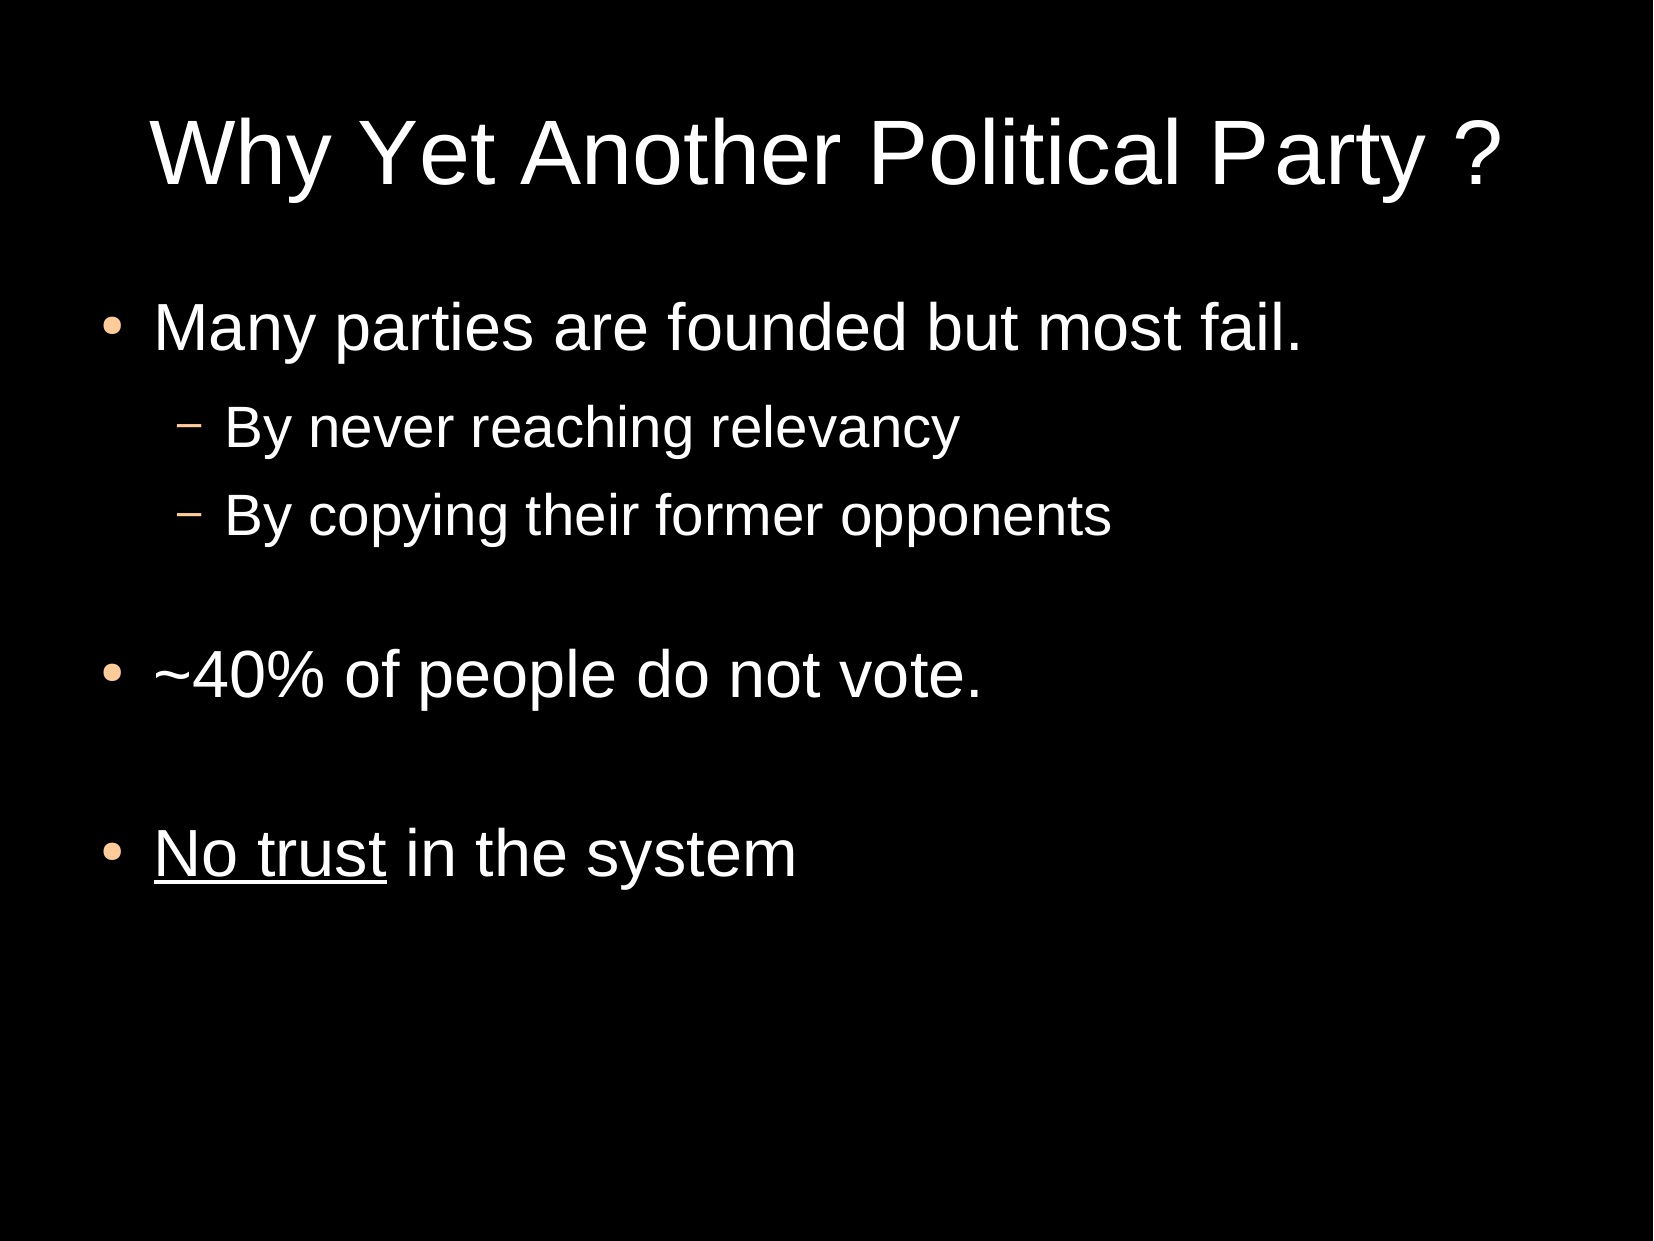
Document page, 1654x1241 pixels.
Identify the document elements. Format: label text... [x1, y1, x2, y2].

list Many parties are founded but most fail. By never reaching relevancy By copying their former opponents ~40% of people do not vote. No trust in the system [82, 290, 1571, 1110]
title Why Yet Another Political P arty ? [82, 49, 1571, 257]
